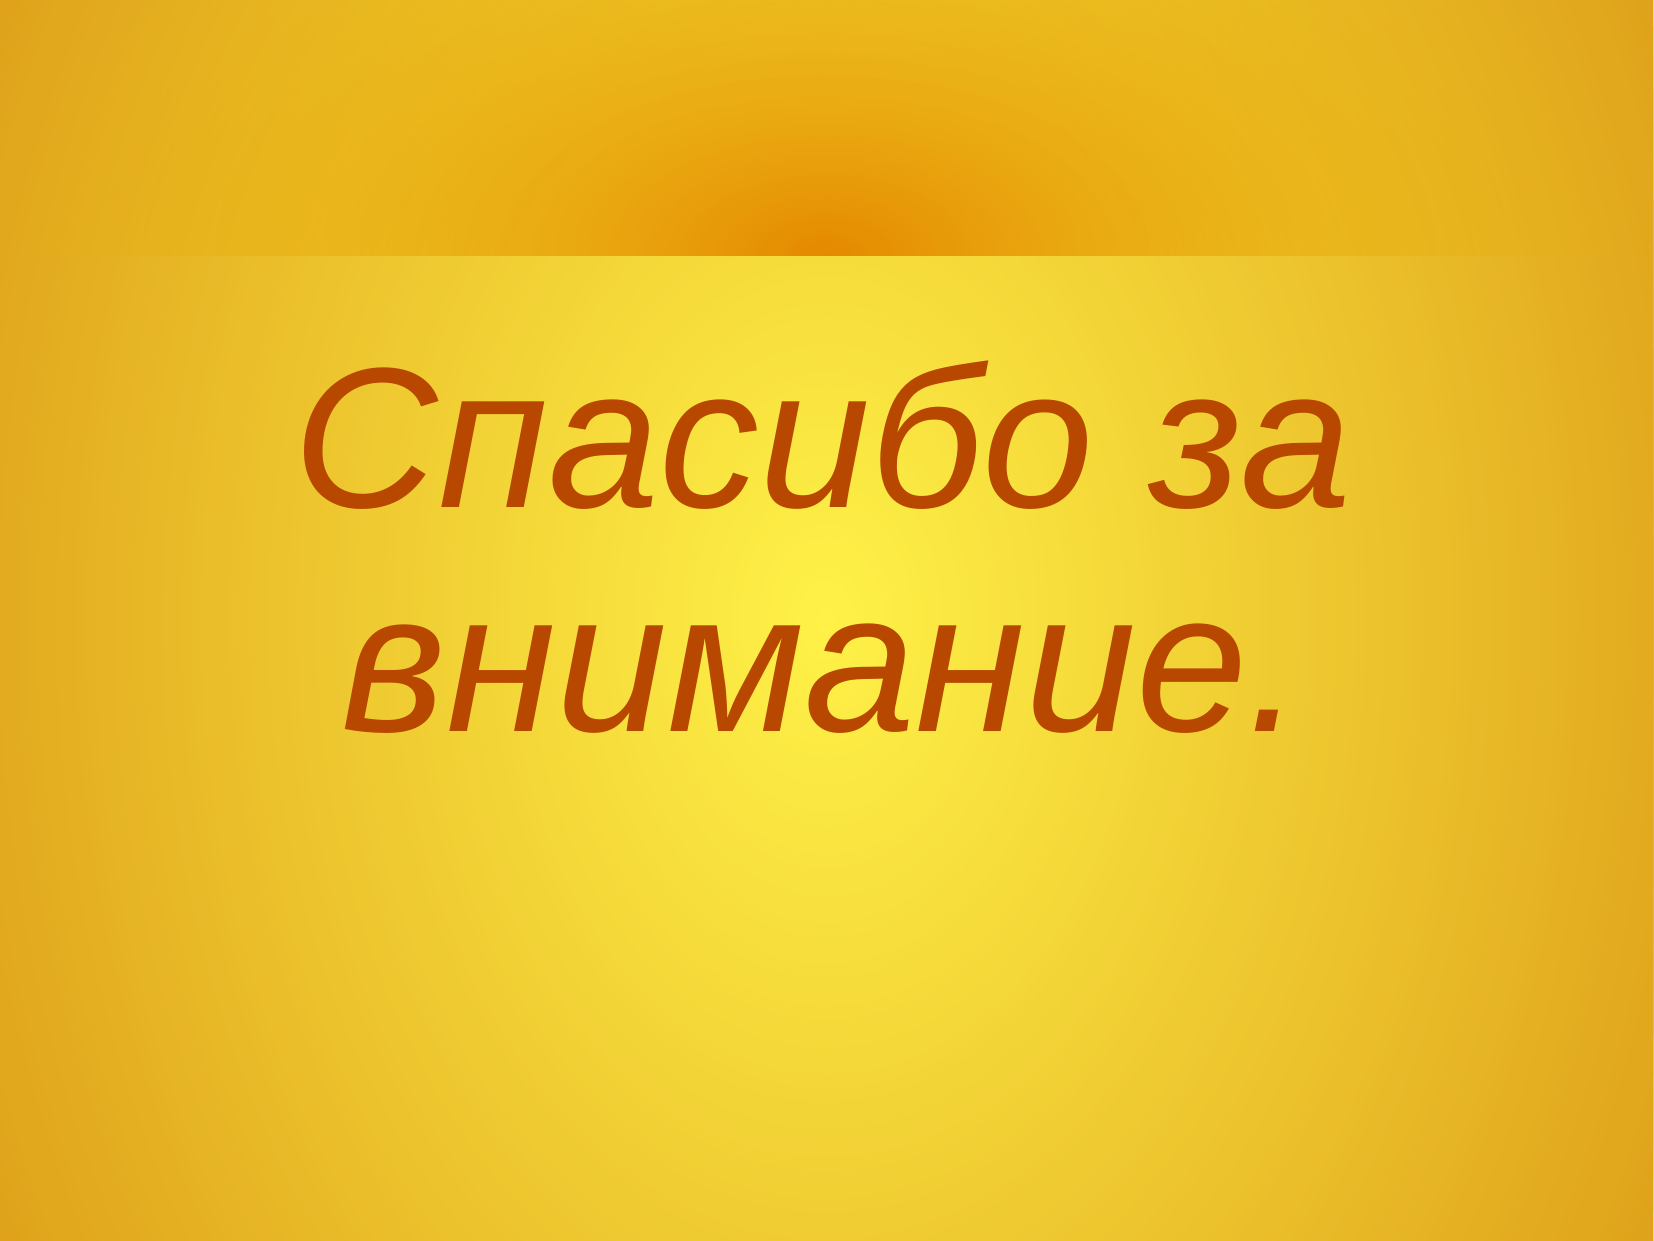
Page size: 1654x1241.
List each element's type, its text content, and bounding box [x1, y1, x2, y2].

subtitle Спасибо за внимание. [78, 70, 1567, 1040]
